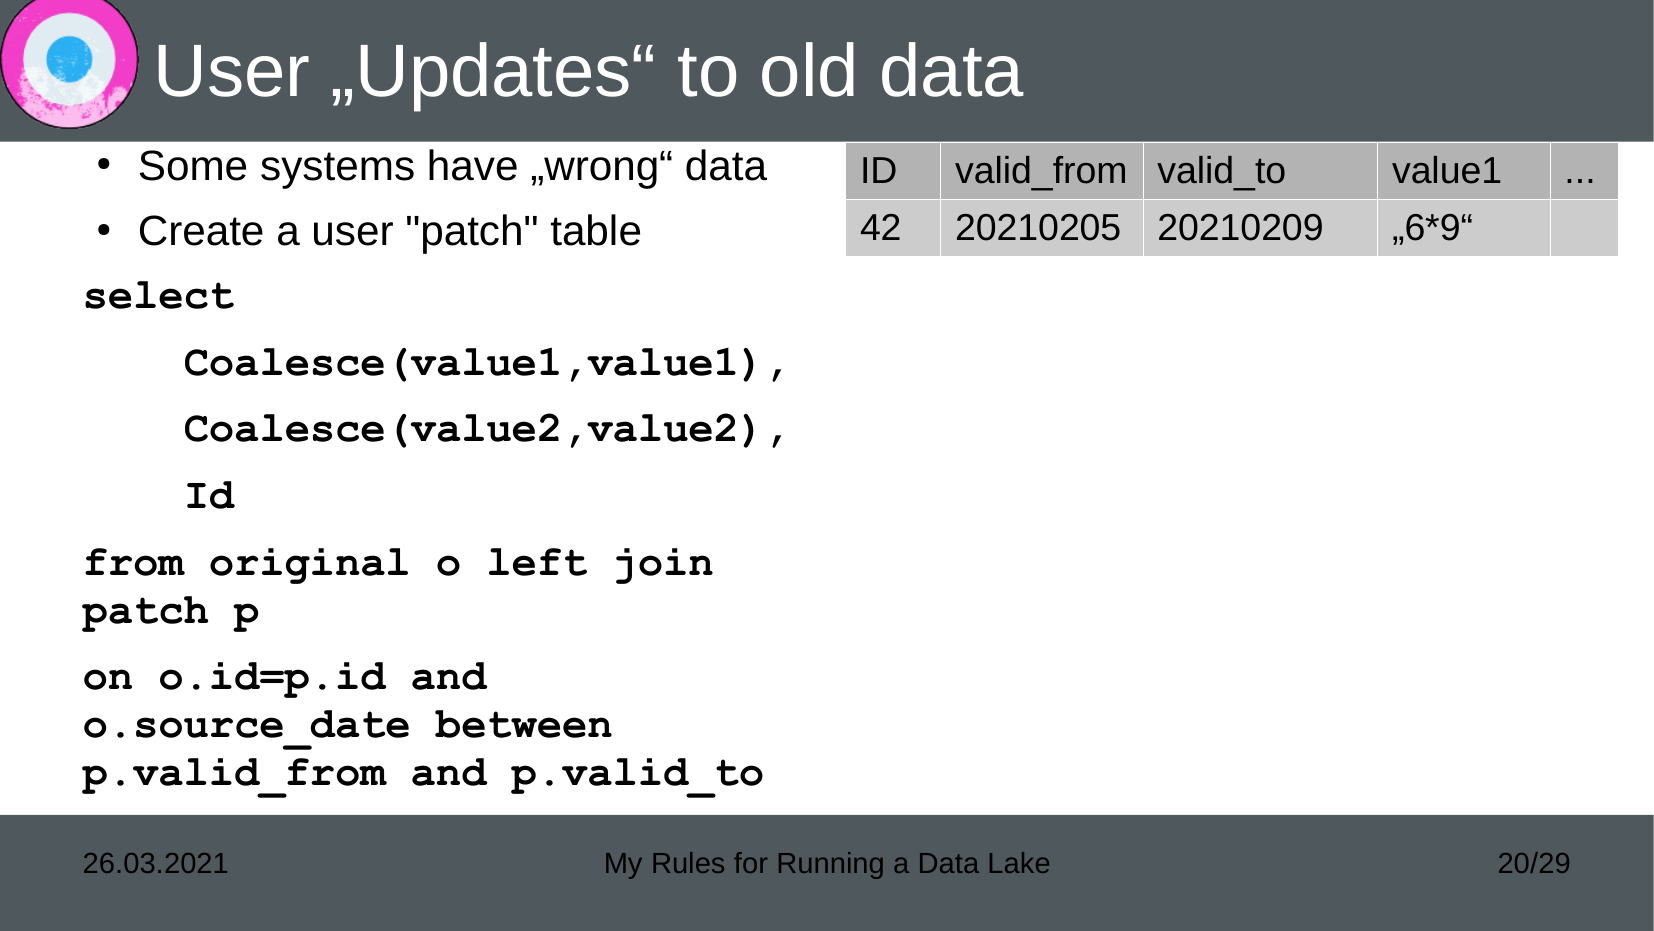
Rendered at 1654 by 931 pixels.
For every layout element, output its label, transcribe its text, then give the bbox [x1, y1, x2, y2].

table_header value1 [1378, 143, 1550, 199]
table_cell „6*9“ [1378, 200, 1550, 256]
table_header valid_from [941, 143, 1143, 199]
picture [0, 0, 228, 148]
table_cell 20210209 [1144, 200, 1377, 256]
title User „Updates“ to old data [153, 5, 1654, 136]
list Some systems have „wrong“ data Create a user "patch" table select Coalesce(value1,value1), Coalesce(value2,value2), Id from original o left join patch p on o.id=p.id and o.source_date between p.valid_from and p.valid_to [82, 141, 809, 815]
table_cell 20210205 [941, 200, 1143, 256]
table_header ID [846, 143, 940, 199]
table_cell [1551, 200, 1618, 256]
table_header ... [1551, 143, 1618, 199]
table_cell 42 [846, 200, 940, 256]
table_header valid_to [1144, 143, 1377, 199]
